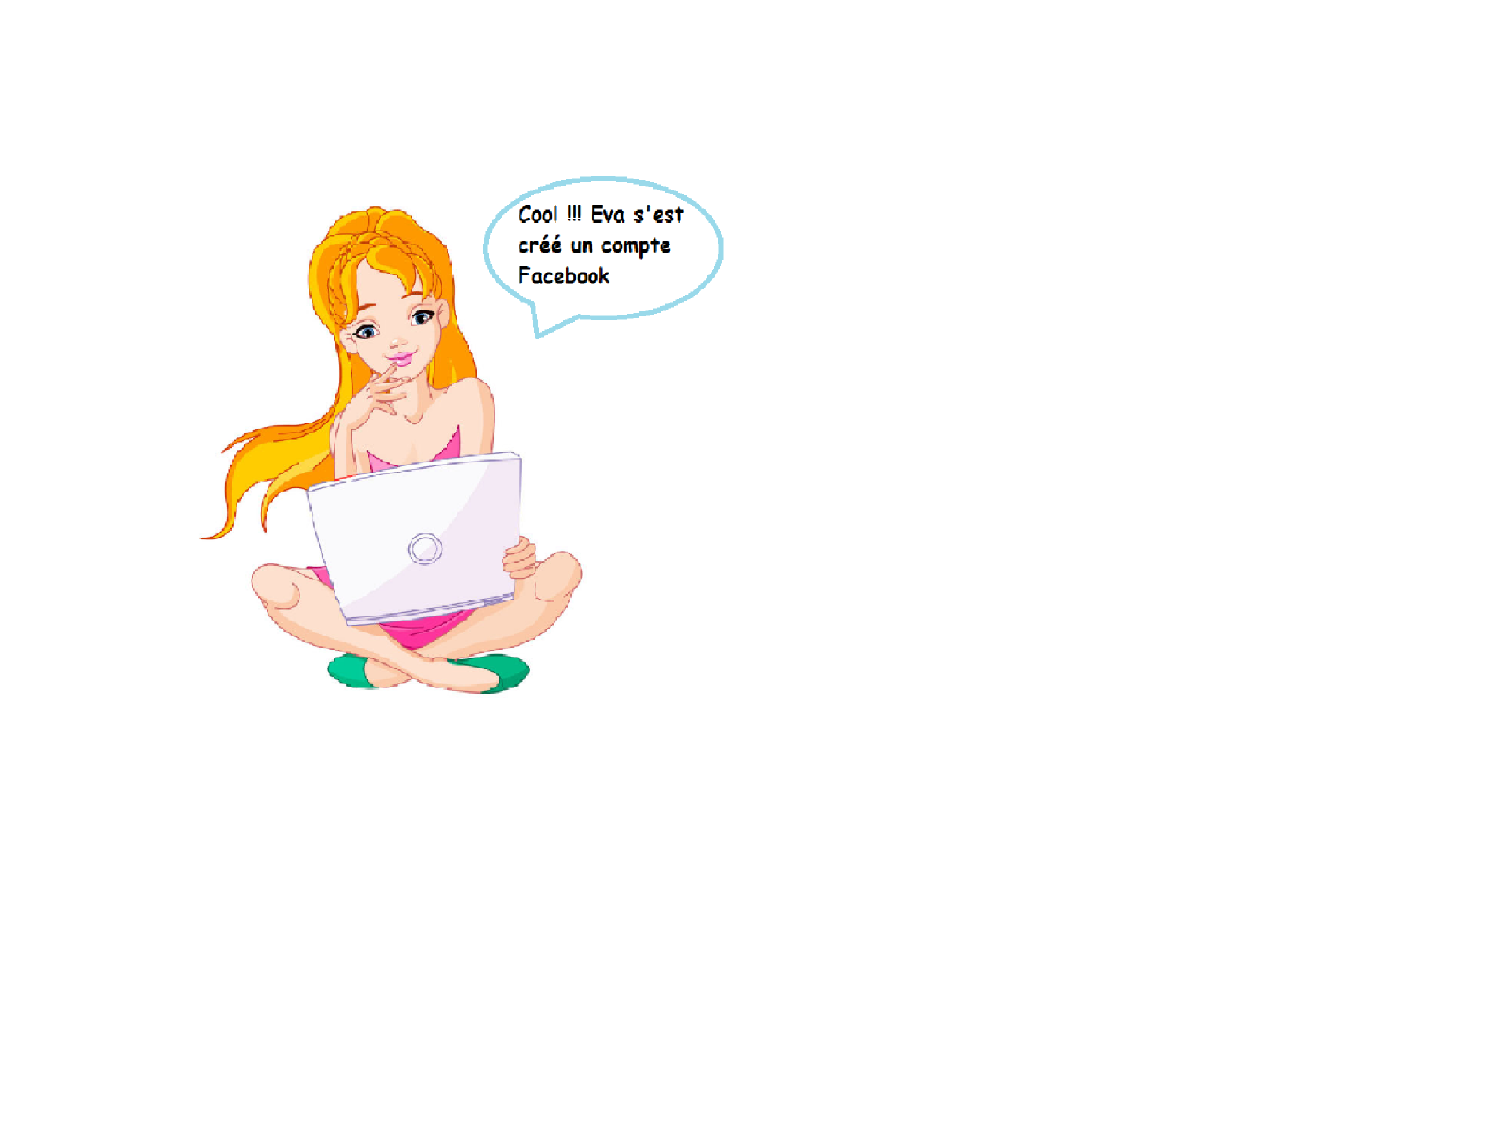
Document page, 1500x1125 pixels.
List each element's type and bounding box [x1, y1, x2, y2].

picture [165, 142, 1500, 1125]
